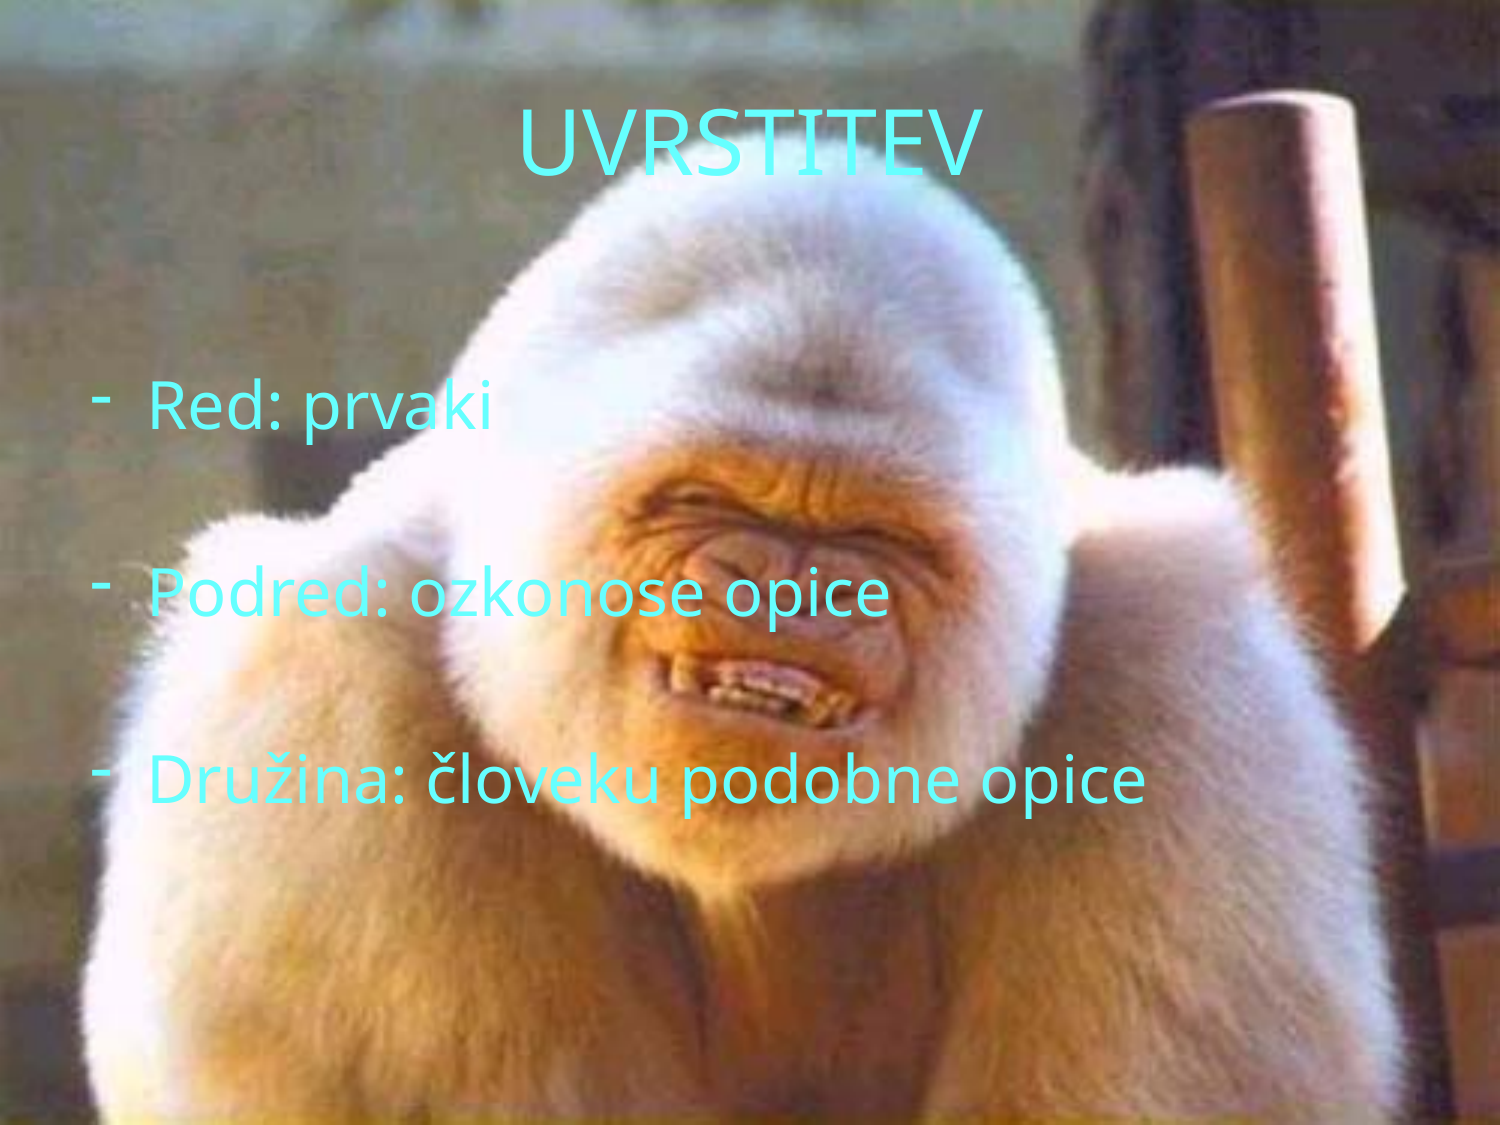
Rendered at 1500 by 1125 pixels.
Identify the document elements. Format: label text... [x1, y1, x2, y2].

title UVRSTITEV [75, 45, 1425, 233]
picture [0, 0, 1500, 1125]
list Red: prvaki Podred: ozkonose opice Družina: človeku podobne opice [75, 262, 1425, 1005]
